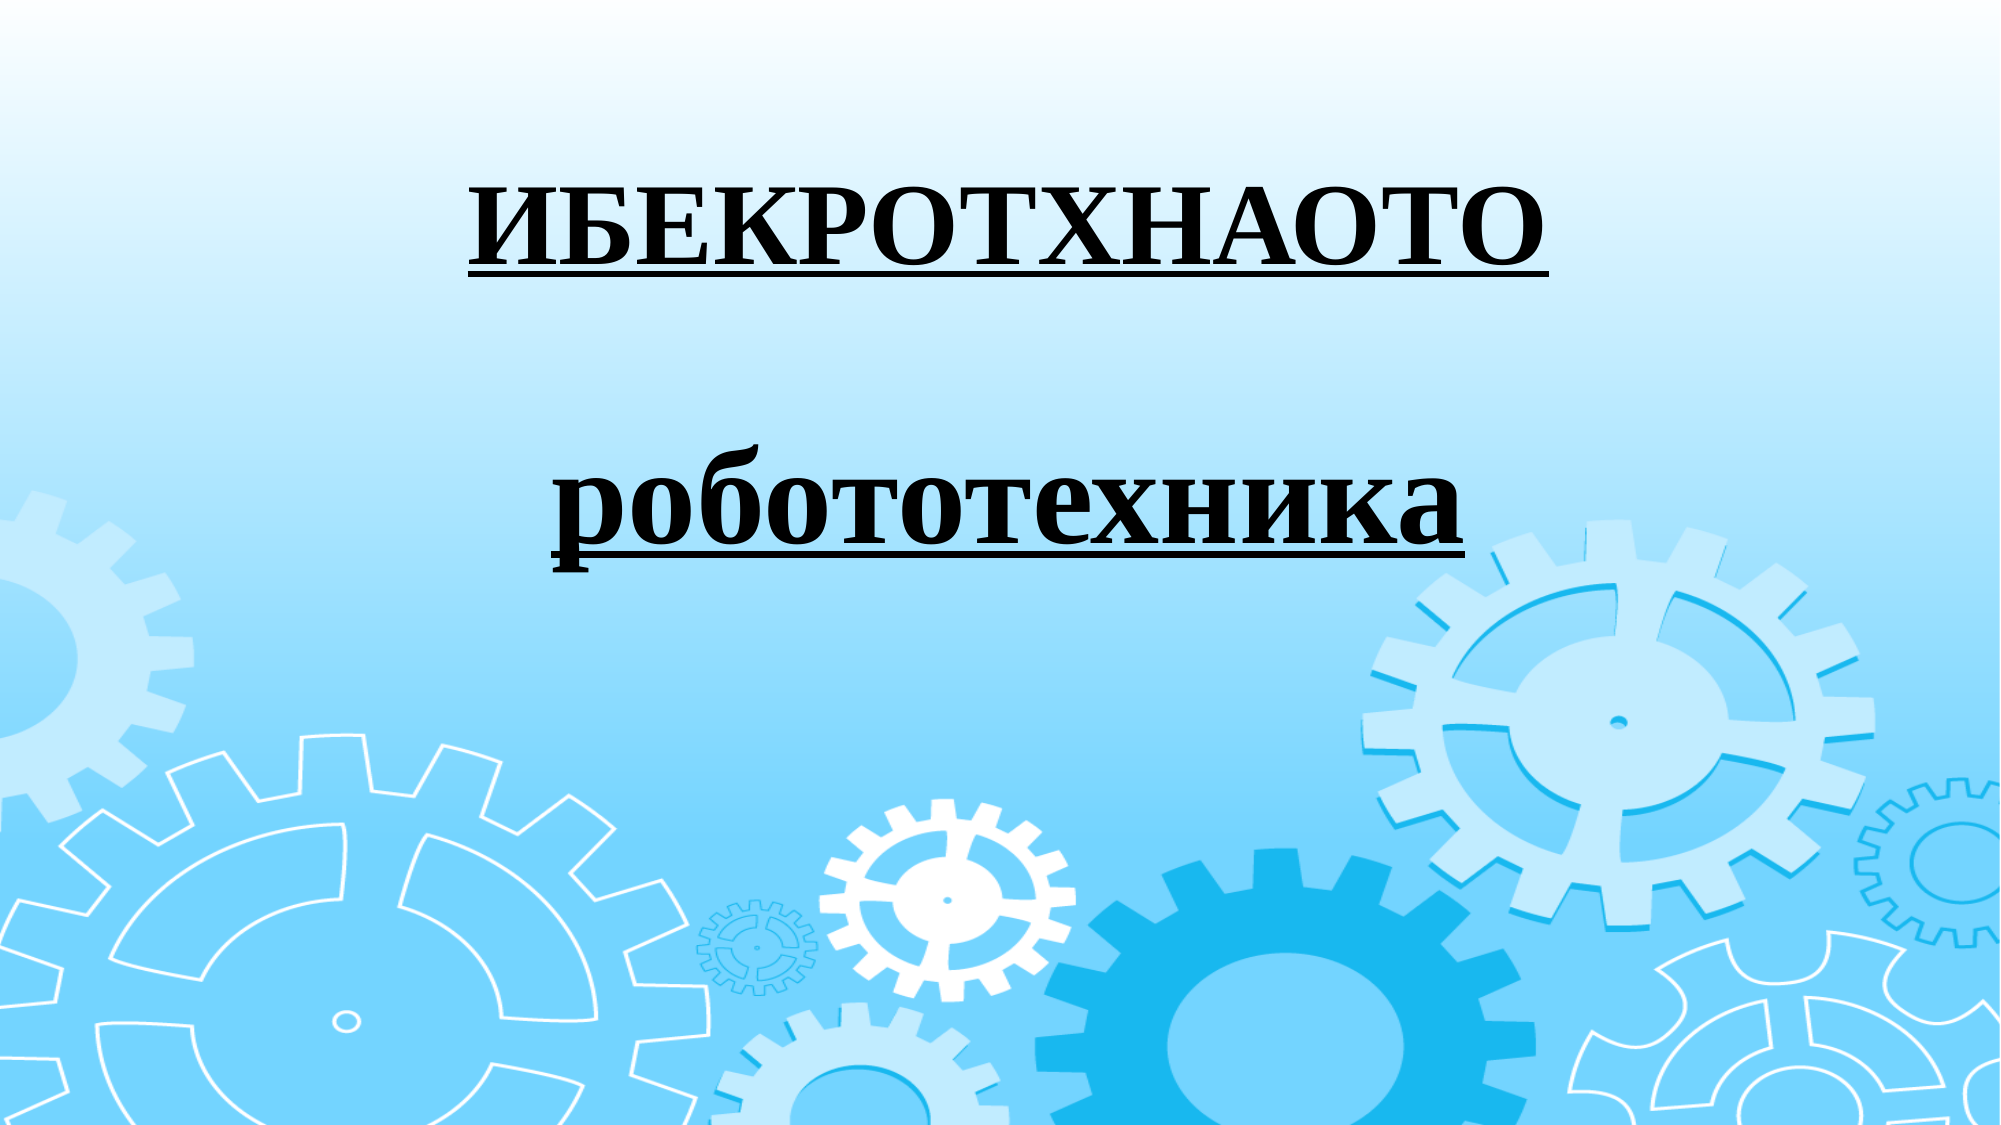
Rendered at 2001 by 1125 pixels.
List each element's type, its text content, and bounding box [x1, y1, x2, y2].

list ИБЕКРОТХНАОТО робототехника [367, 166, 1597, 649]
